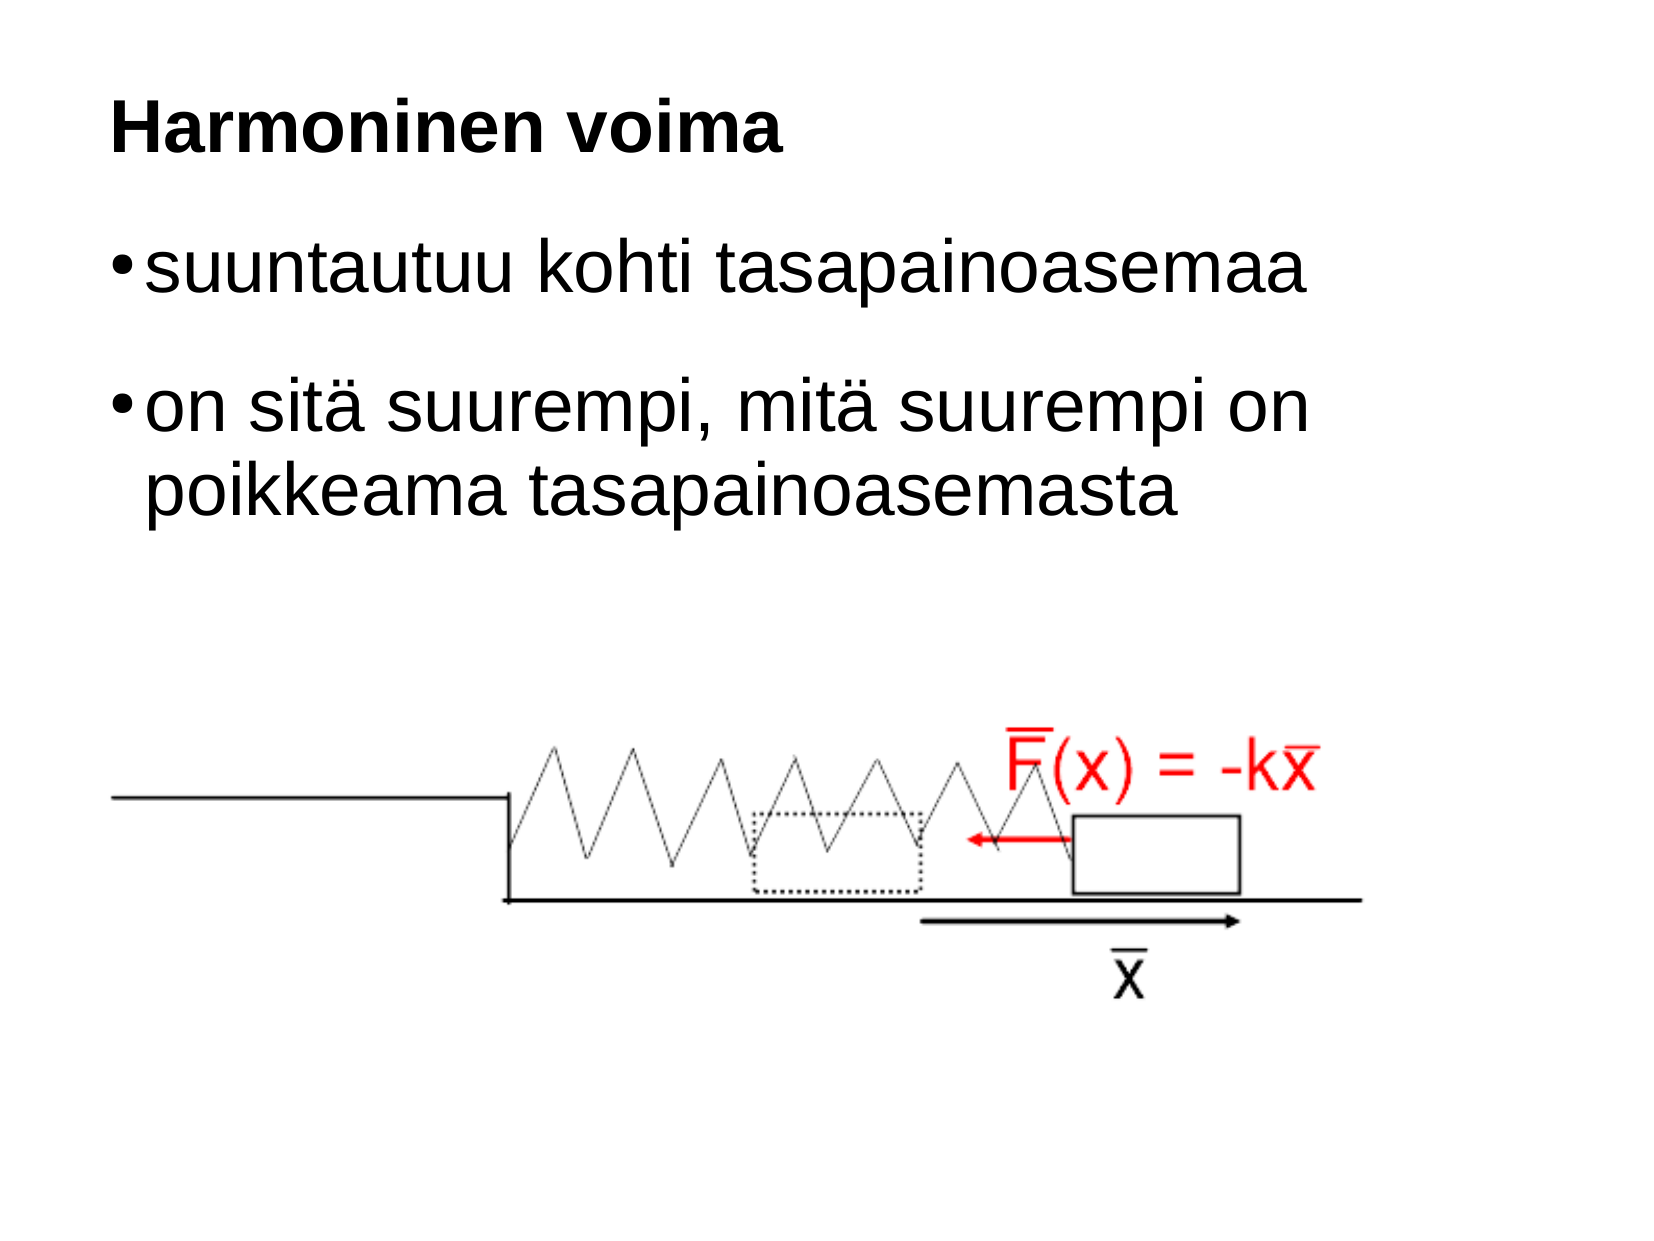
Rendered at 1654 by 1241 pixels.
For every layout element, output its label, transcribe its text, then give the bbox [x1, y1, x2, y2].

text_box Harmoninen voima suuntautuu kohti tasapainoasemaa on sitä suurempi, mitä suurempi on poikkeama tasapainoasemasta [94, 77, 1465, 605]
picture [70, 605, 1473, 1123]
